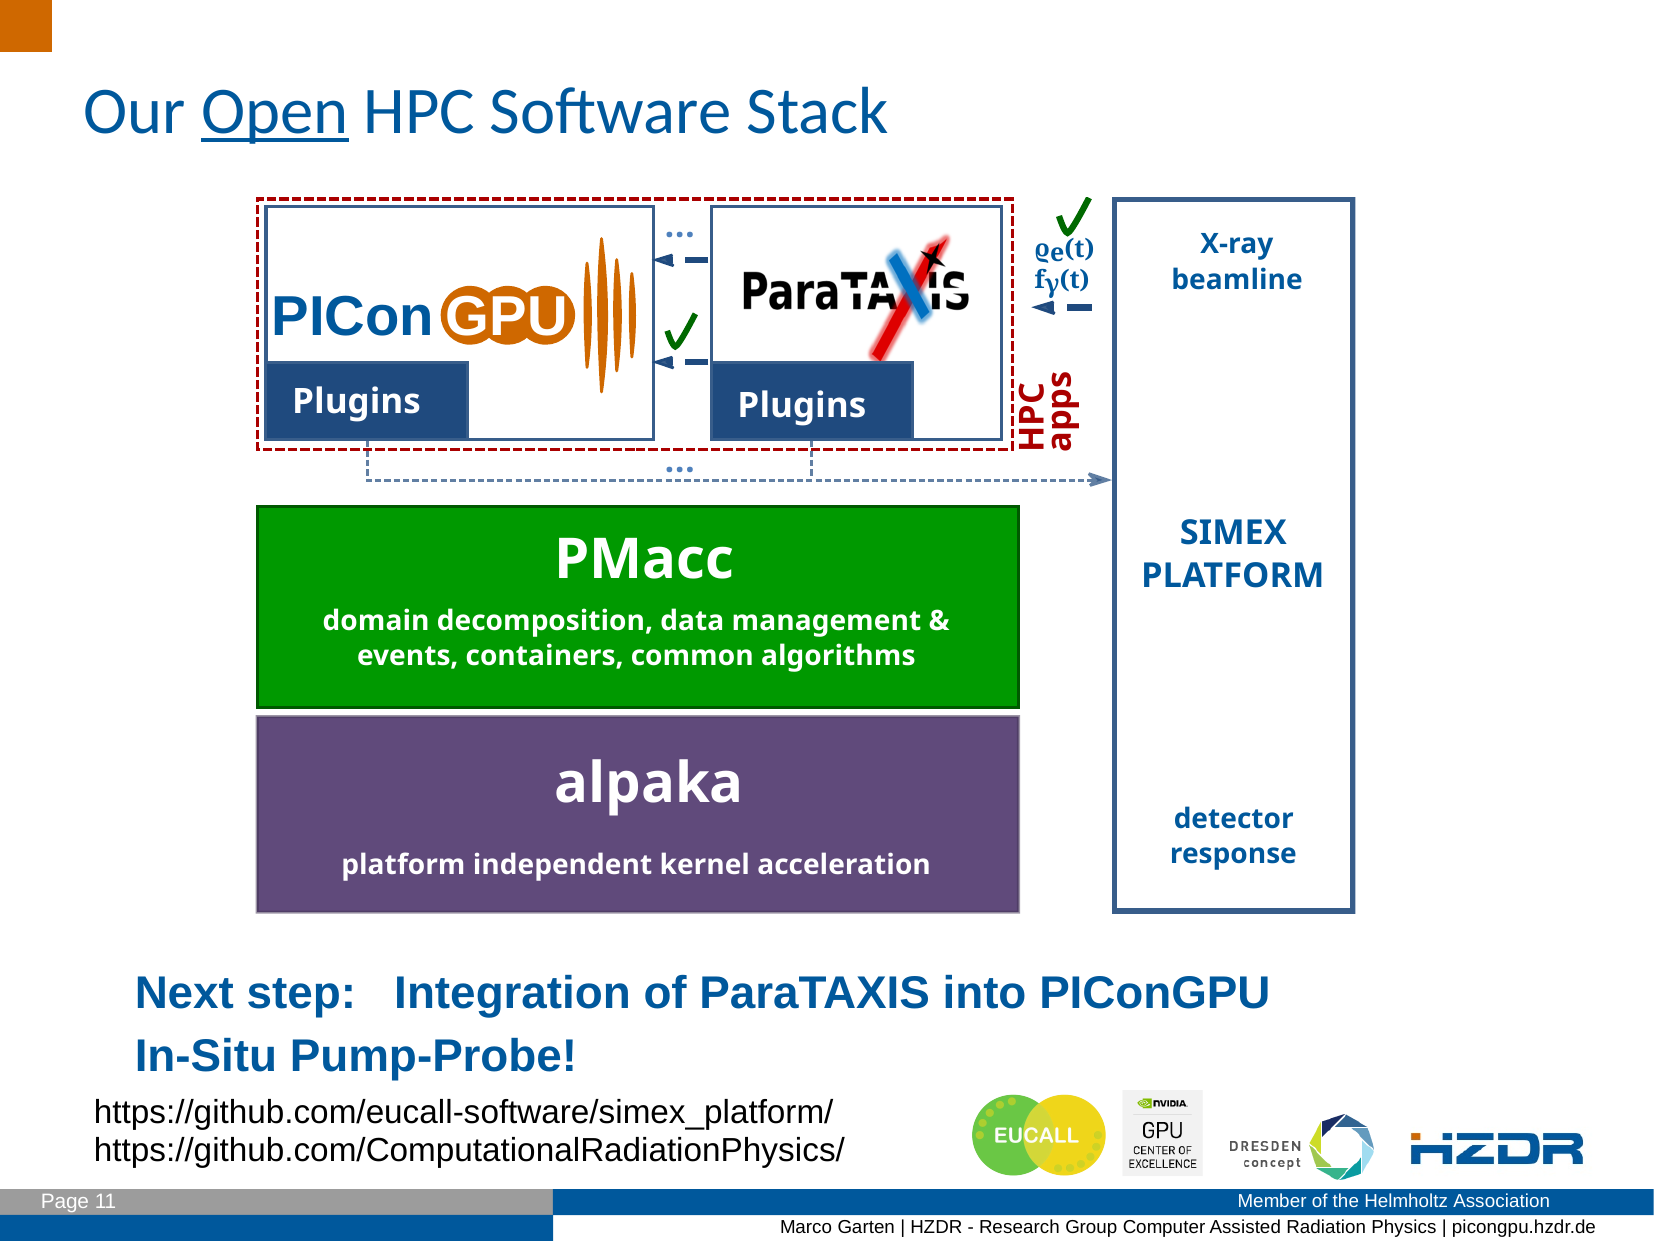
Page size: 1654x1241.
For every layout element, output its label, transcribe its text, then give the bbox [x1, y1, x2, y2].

text_box Next step: Integration of ParaTAXIS into PIConGPU In-Situ Pump-Probe! [120, 960, 1546, 1143]
title Our Open HPC Software Stack [83, 59, 1404, 156]
picture [255, 197, 1356, 914]
text_box https://github.com/eucall-software/simex_platform/ https://github.com/ComputationalRadiationPhysics/ [79, 1081, 1036, 1181]
picture [1036, 1143, 1211, 1185]
picture [1386, 1114, 1602, 1183]
picture [1230, 1143, 1374, 1180]
